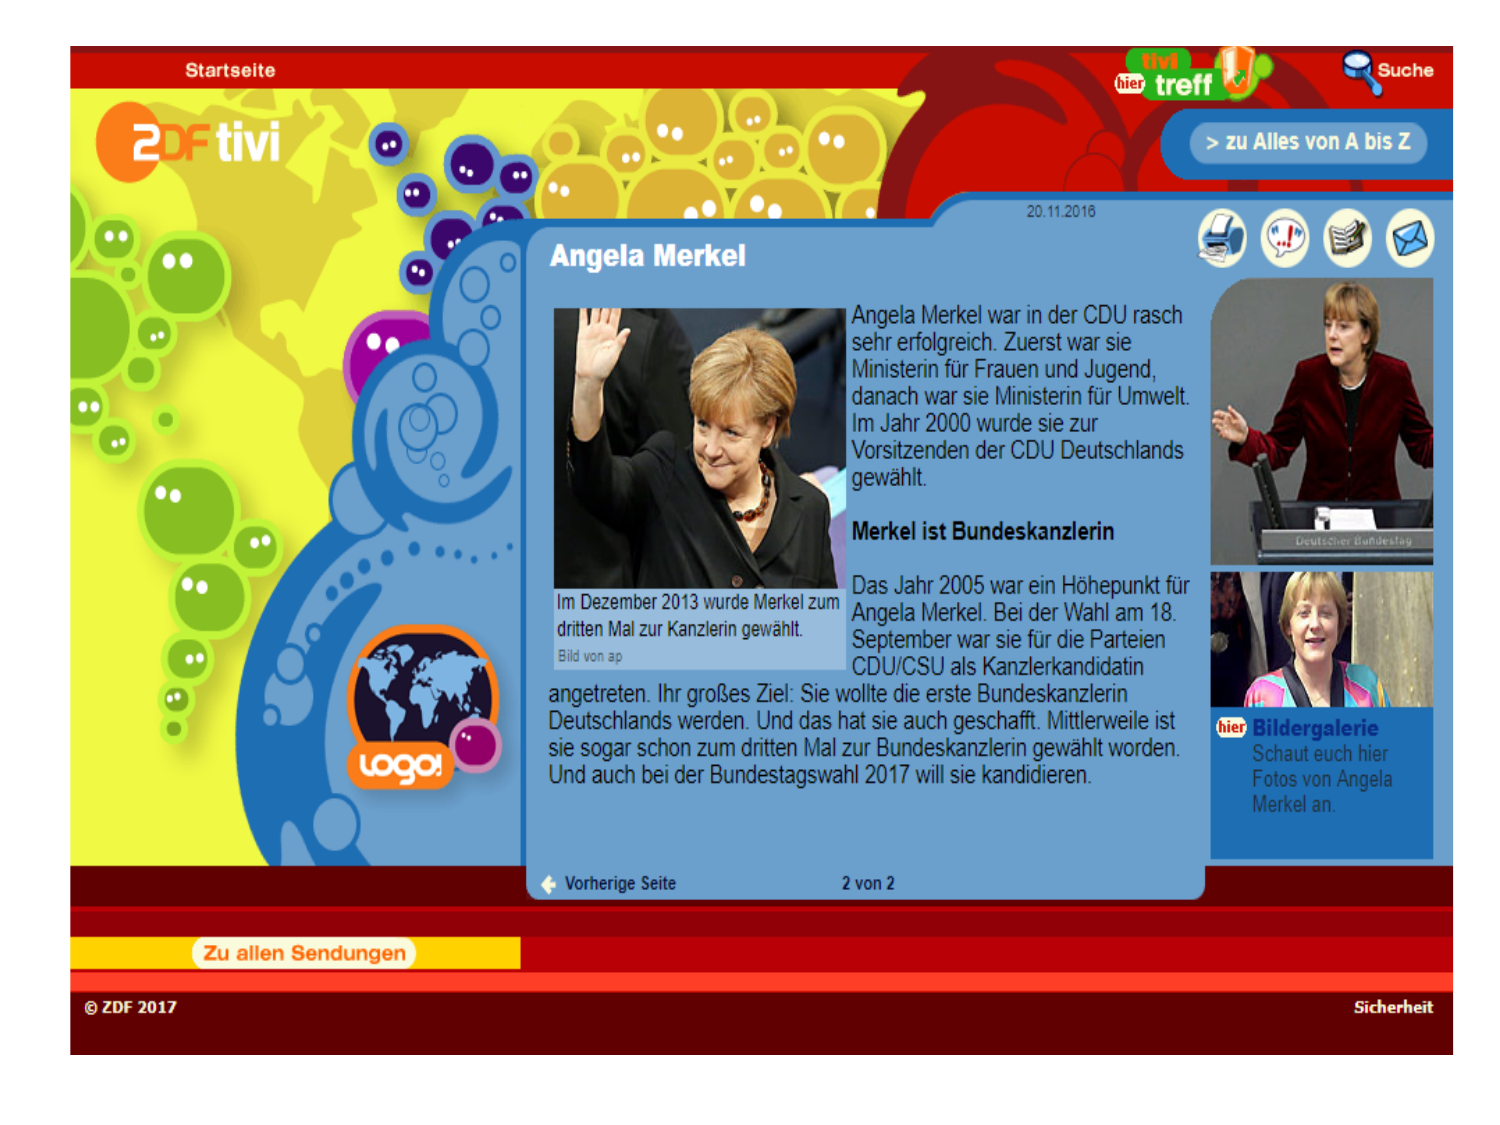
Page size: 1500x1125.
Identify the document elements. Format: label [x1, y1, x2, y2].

picture [70, 46, 1454, 1055]
